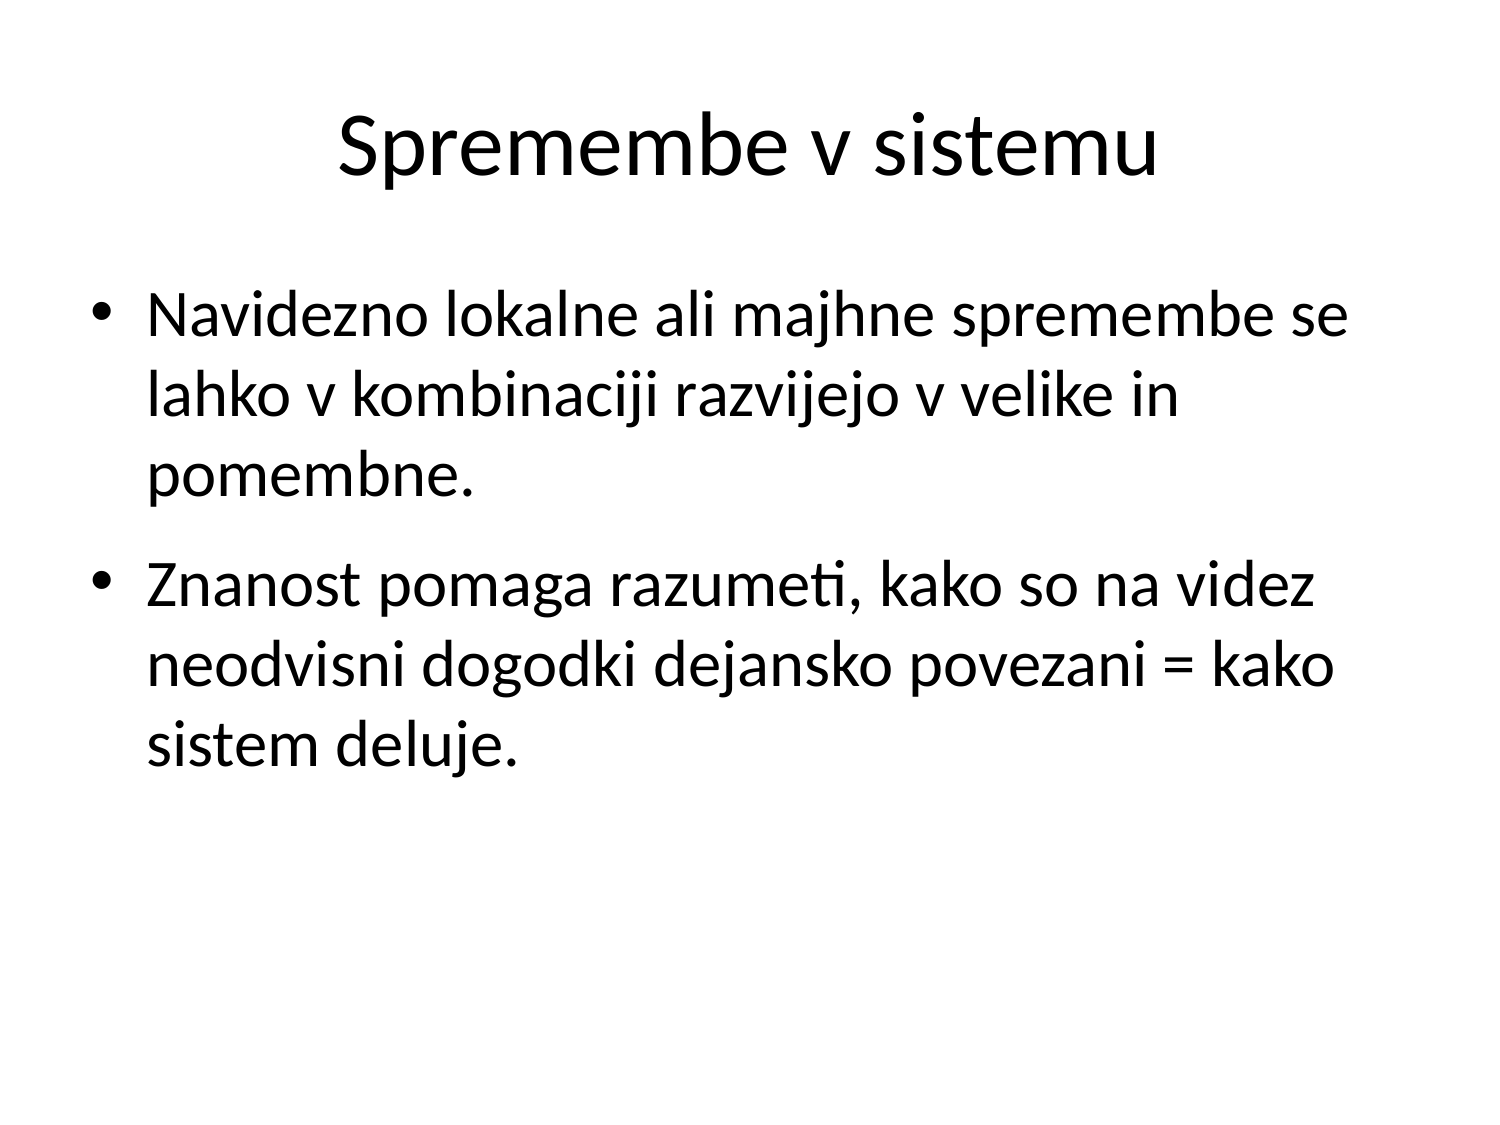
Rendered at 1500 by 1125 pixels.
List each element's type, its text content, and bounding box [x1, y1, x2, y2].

list Navidezno lokalne ali majhne spremembe se lahko v kombinaciji razvijejo v velike in pomembne. Znanost pomaga razumeti, kako so na videz neodvisni dogodki dejansko povezani = kako sistem deluje. [75, 262, 1425, 1005]
title Spremembe v sistemu [75, 45, 1425, 233]
